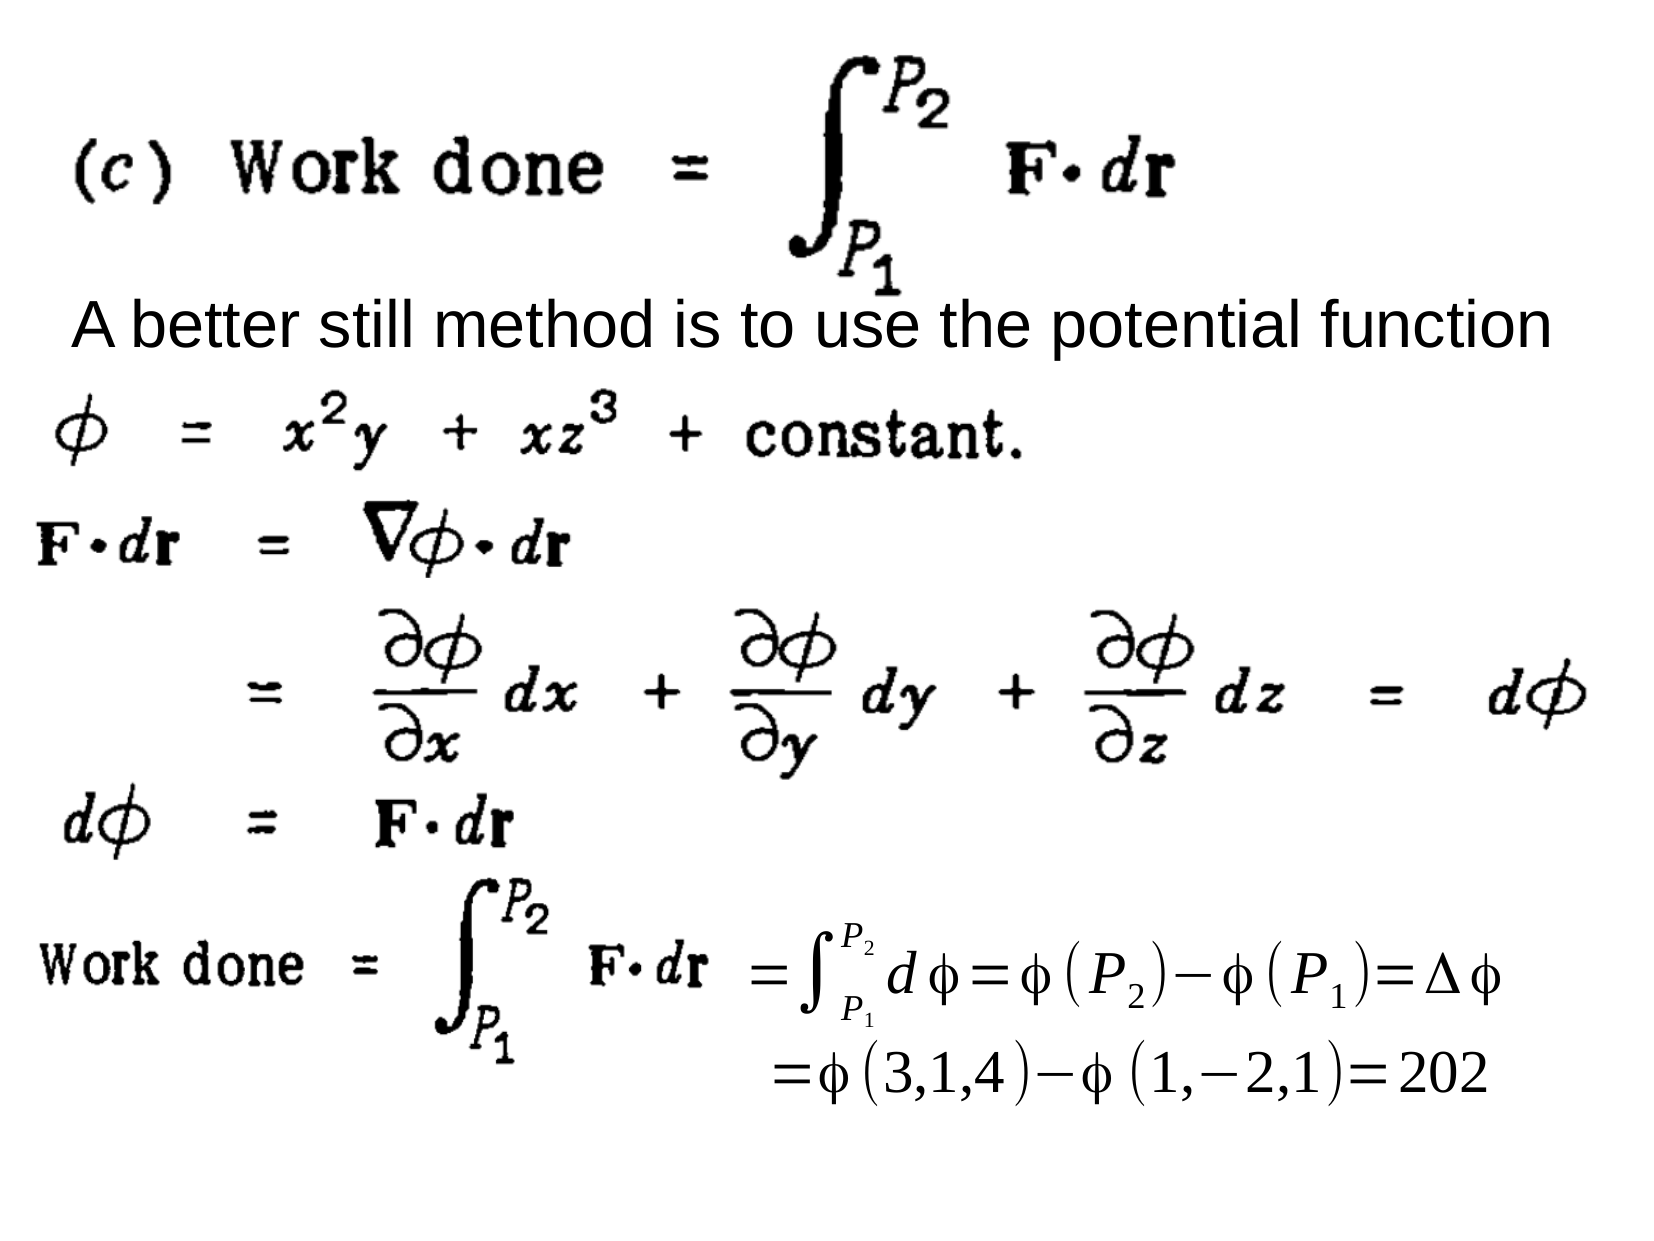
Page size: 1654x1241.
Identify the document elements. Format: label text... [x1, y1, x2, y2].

text_box A better still method is to use the potential function [70, 271, 1583, 378]
picture [47, 21, 1221, 308]
picture [0, 366, 1607, 1072]
chart [730, 913, 1524, 1111]
